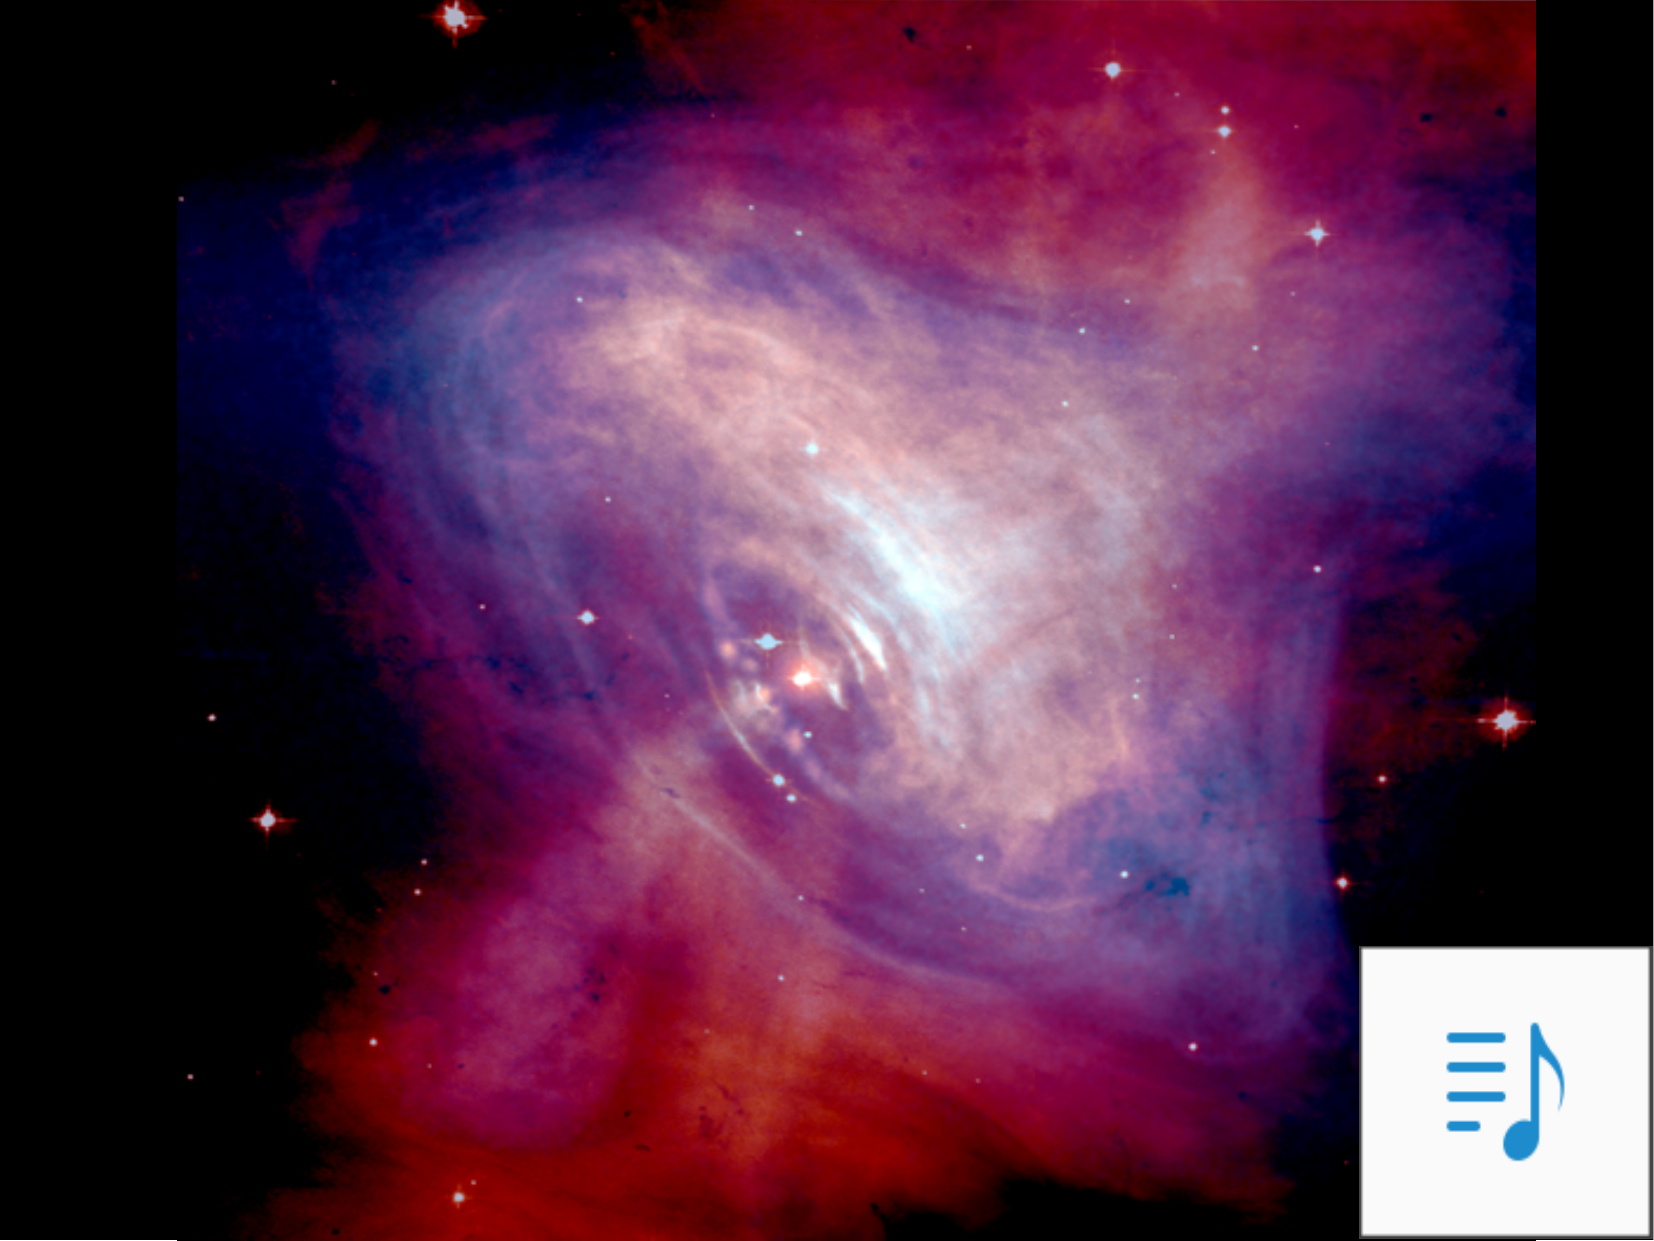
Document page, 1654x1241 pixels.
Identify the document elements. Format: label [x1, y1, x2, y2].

text_box [1358, 944, 1654, 1241]
picture [177, 0, 1536, 1241]
